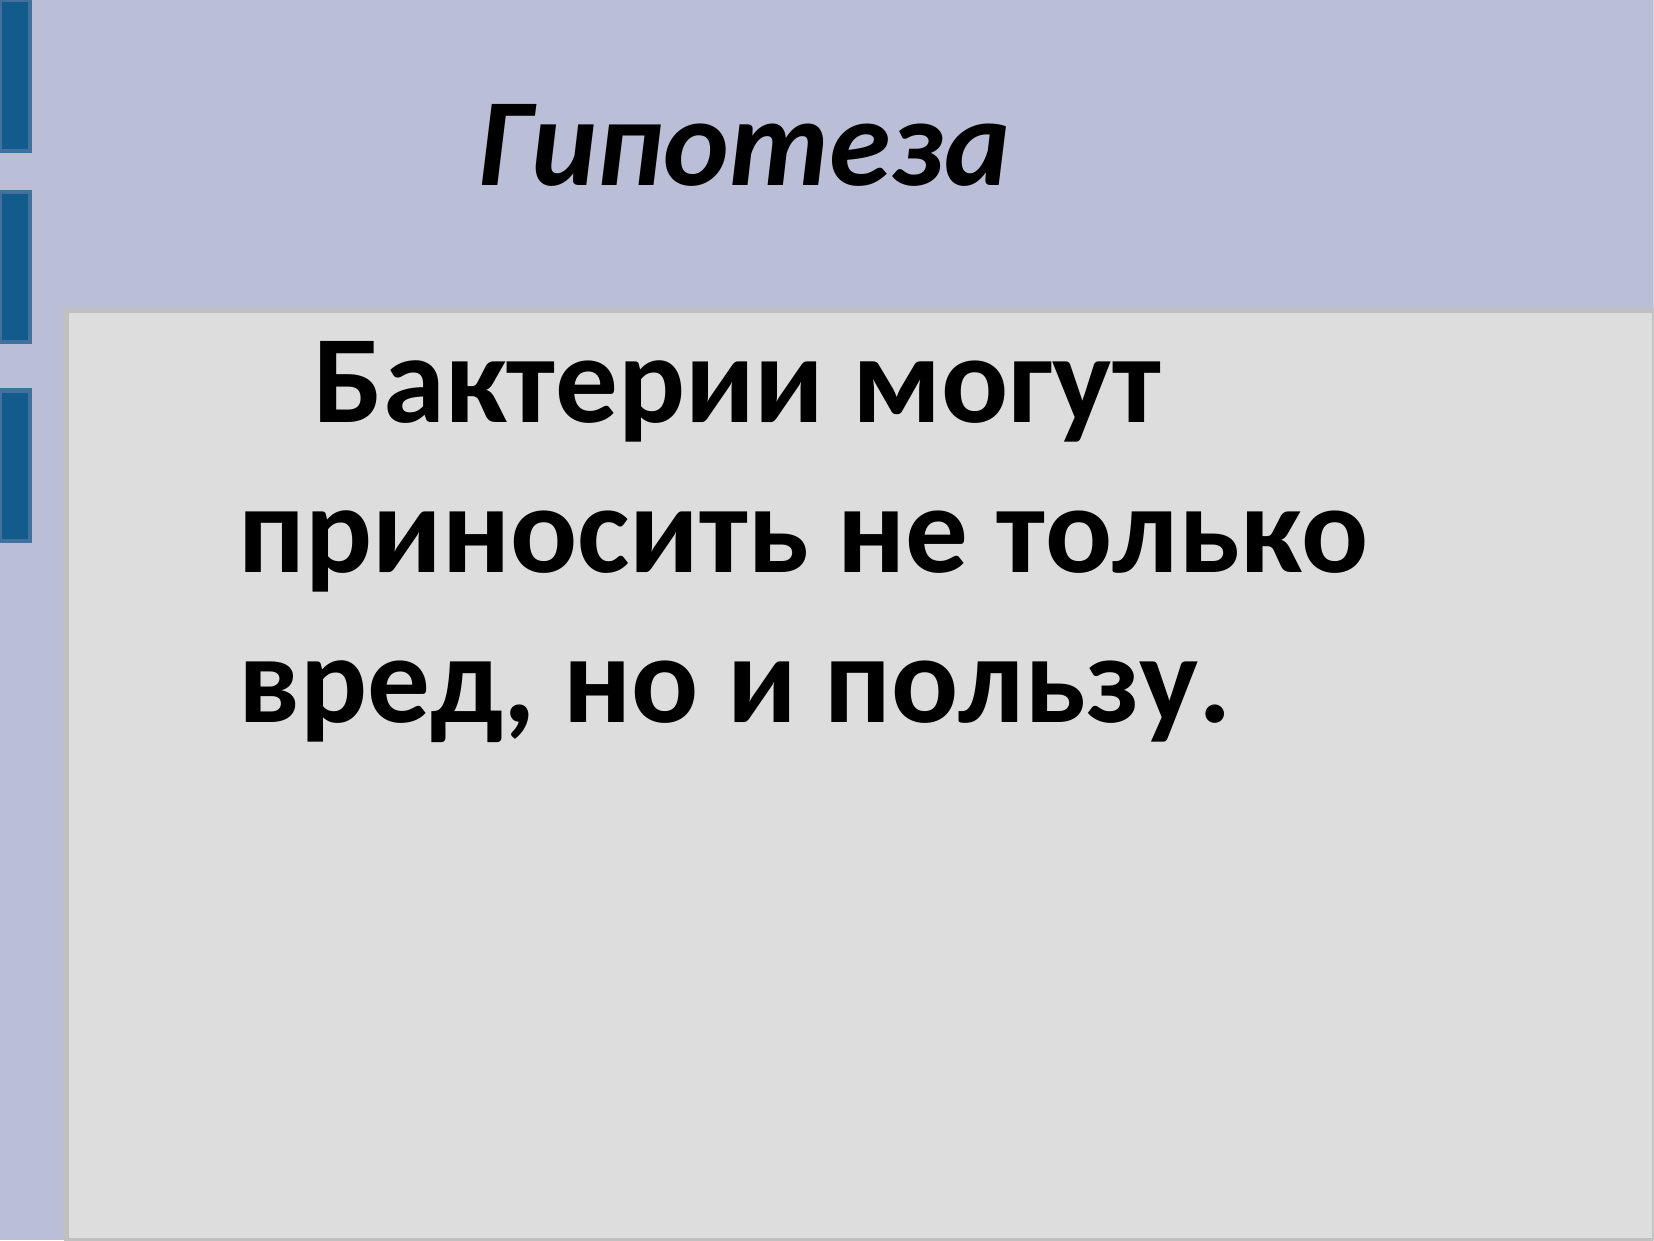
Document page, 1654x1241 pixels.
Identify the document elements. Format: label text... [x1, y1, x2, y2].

list Бактерии могут приносить не только вред, но и пользу. [188, 290, 1654, 1109]
title Гипотеза [0, 53, 1488, 261]
